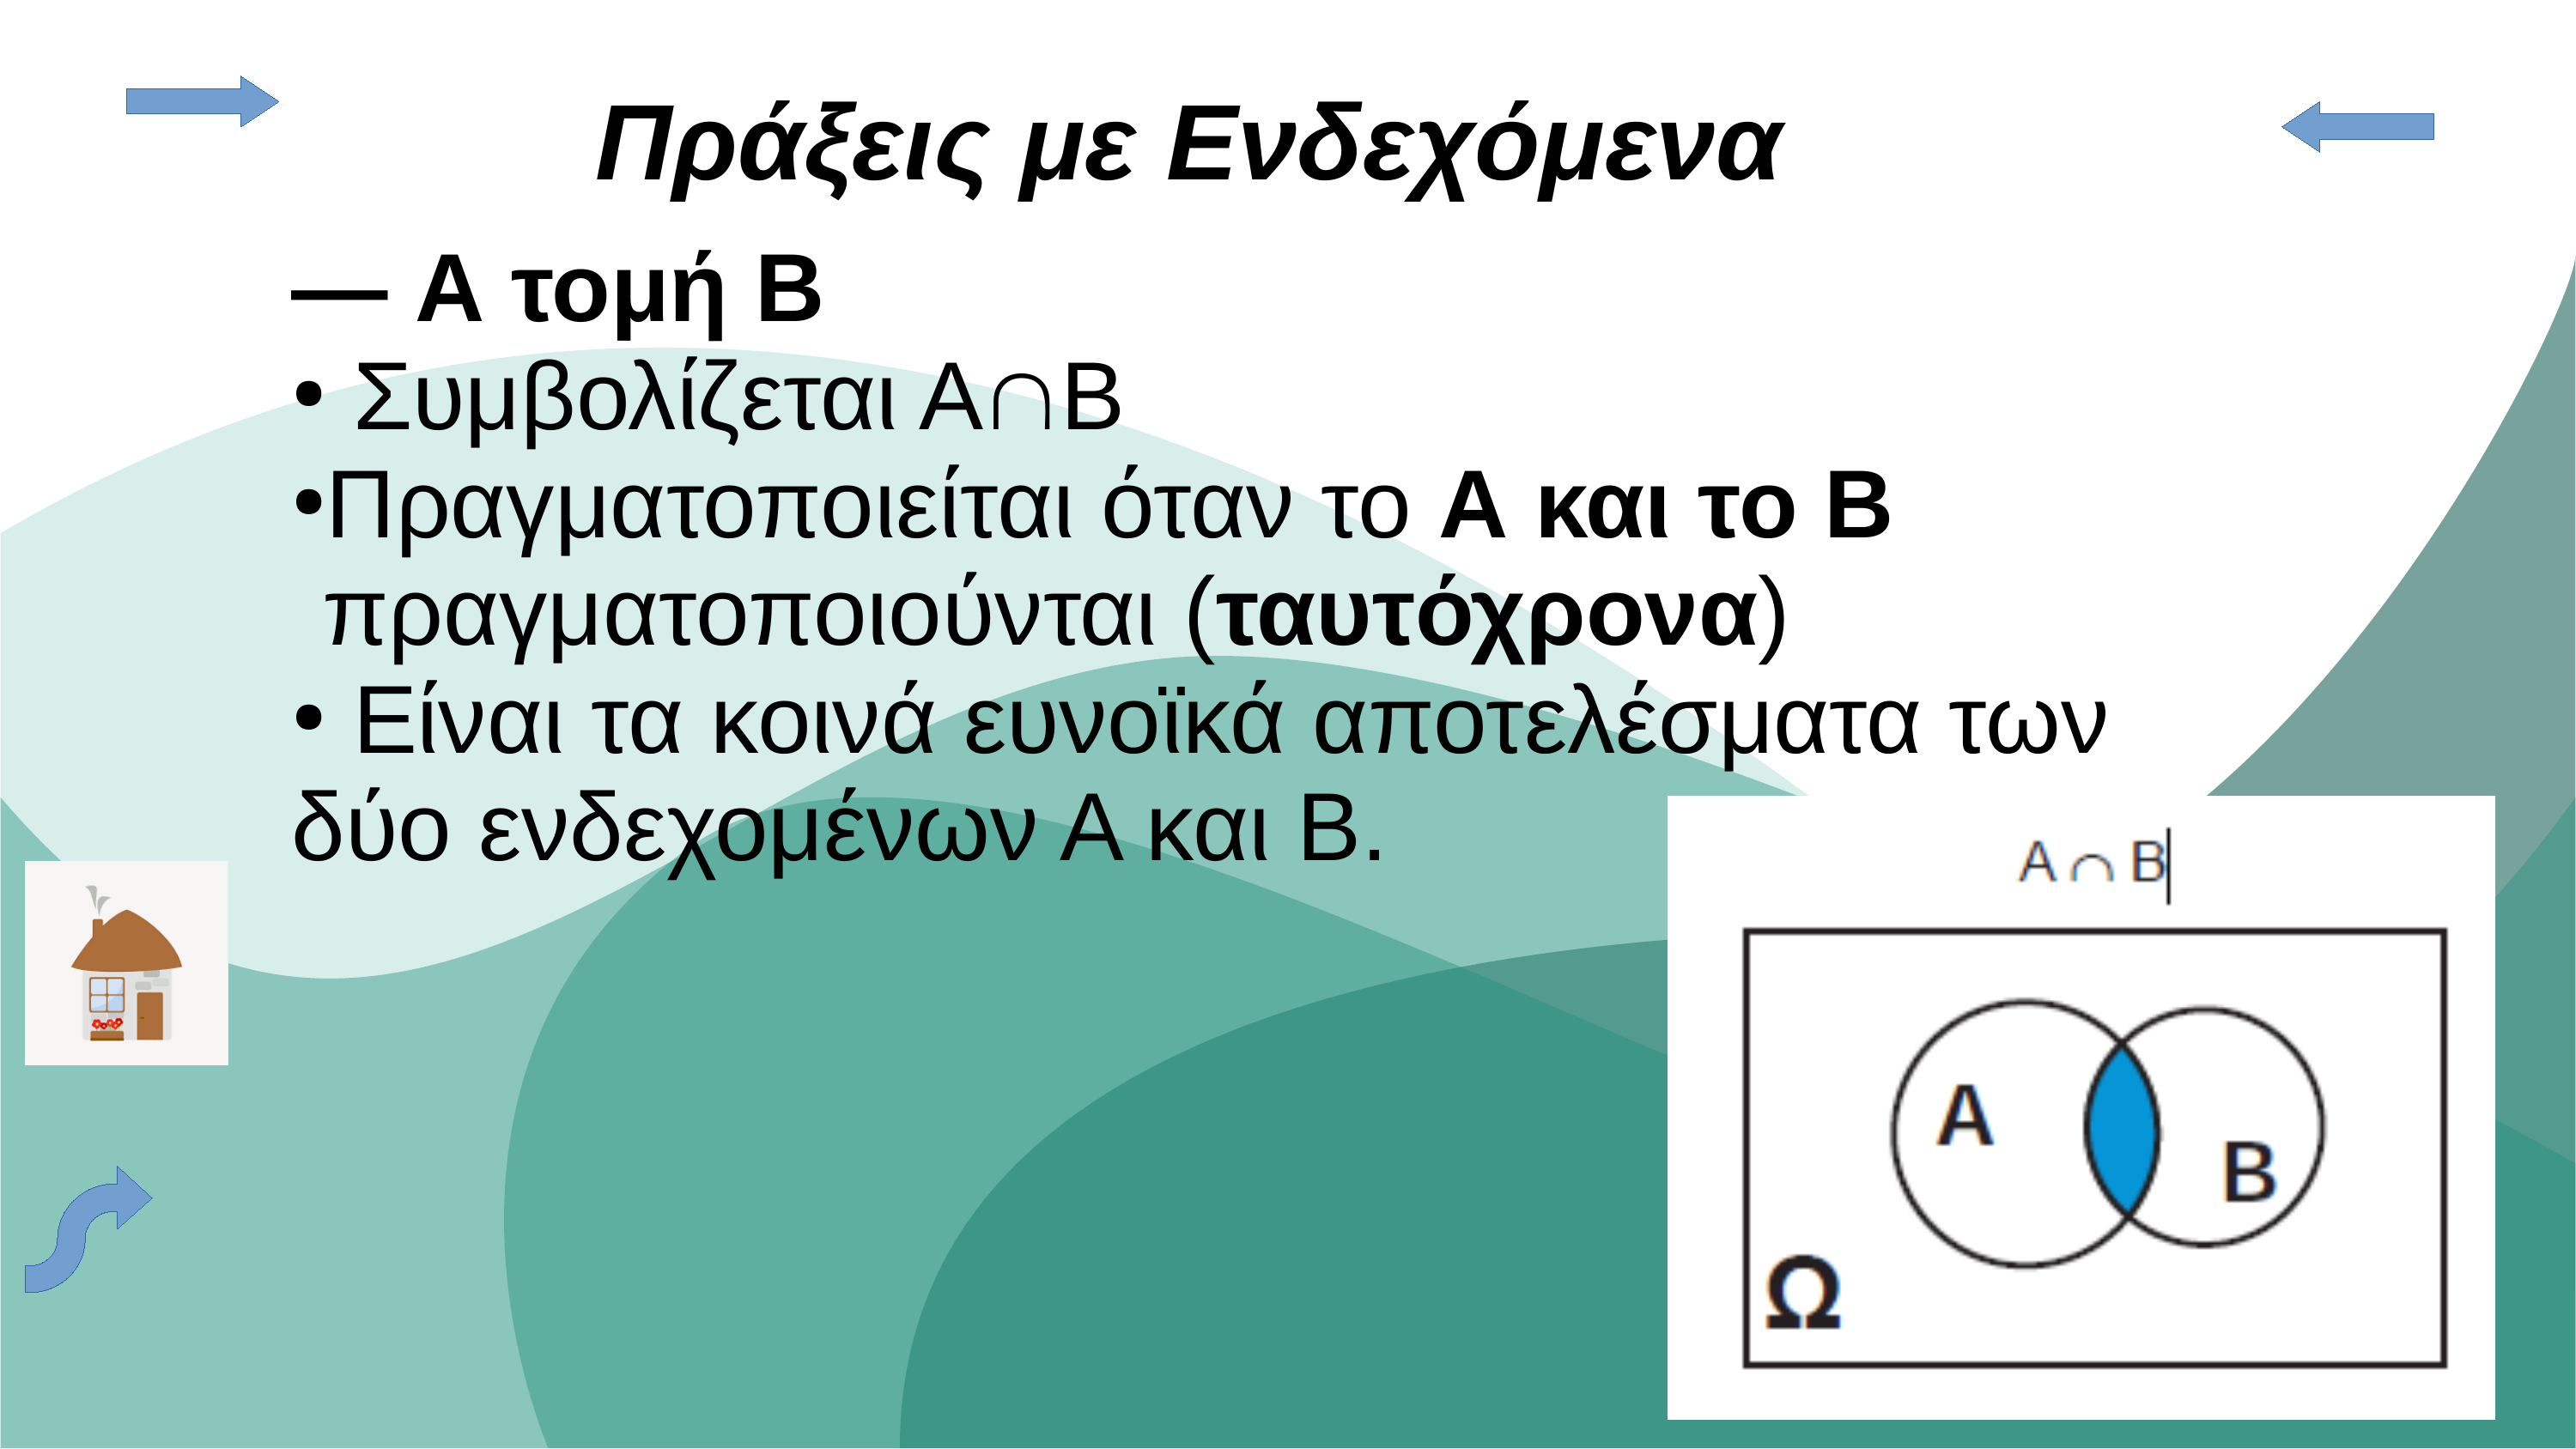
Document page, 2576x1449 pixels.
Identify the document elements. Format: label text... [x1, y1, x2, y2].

picture [1668, 796, 2495, 1420]
text_box — Α τομή Β Συμβολίζεται ΑΒ Πραγματοποιείται όταν το Α και το Β πραγματοποιούνται (ταυτόχρονα) Είναι τα κοινά ευνοϊκά αποτελέσματα των δύο ενδεχομένων Α και Β. [278, 227, 2308, 912]
text_box Πράξεις με Ενδεχόμενα [583, 76, 1928, 227]
picture [25, 861, 228, 1065]
text_box [0, 0, 2576, 1449]
